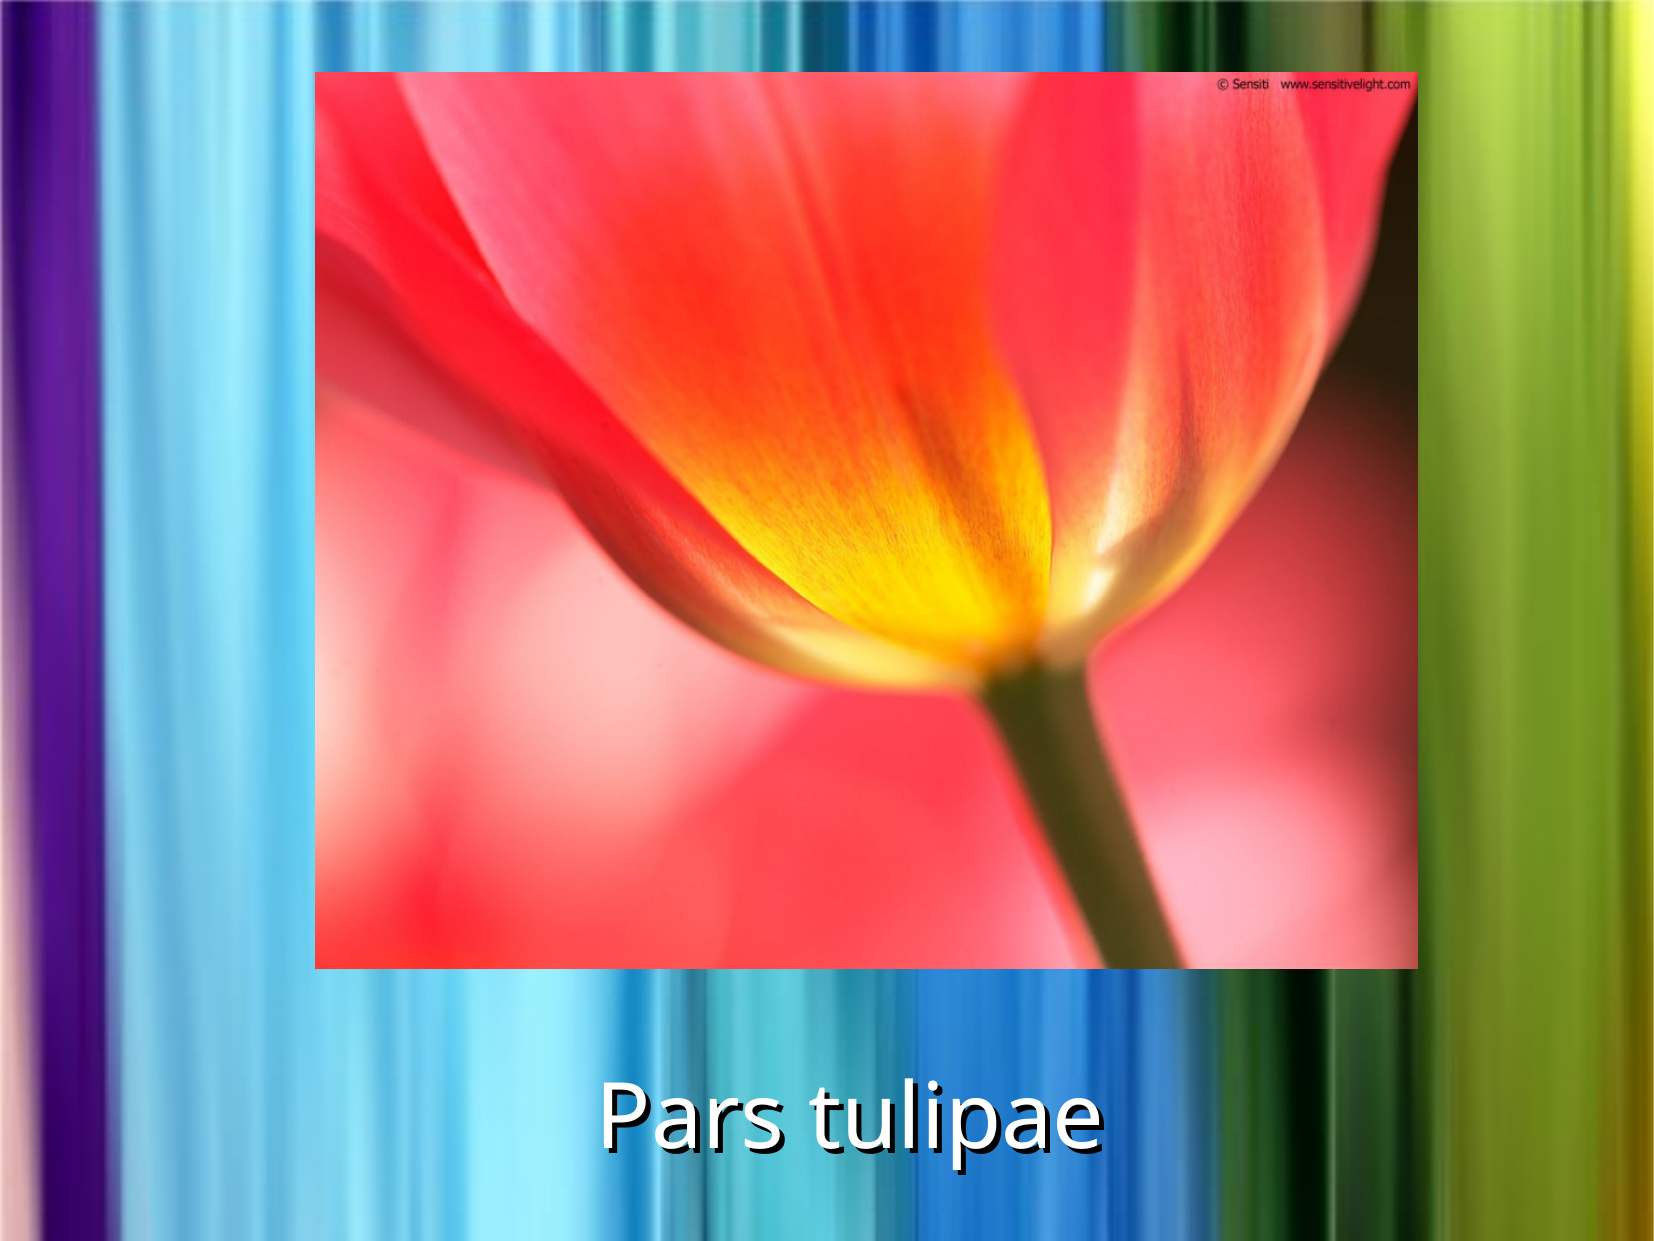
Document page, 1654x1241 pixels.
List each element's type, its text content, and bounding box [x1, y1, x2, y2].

title Pars tulipae [106, 1009, 1595, 1217]
picture [0, 0, 1654, 1241]
